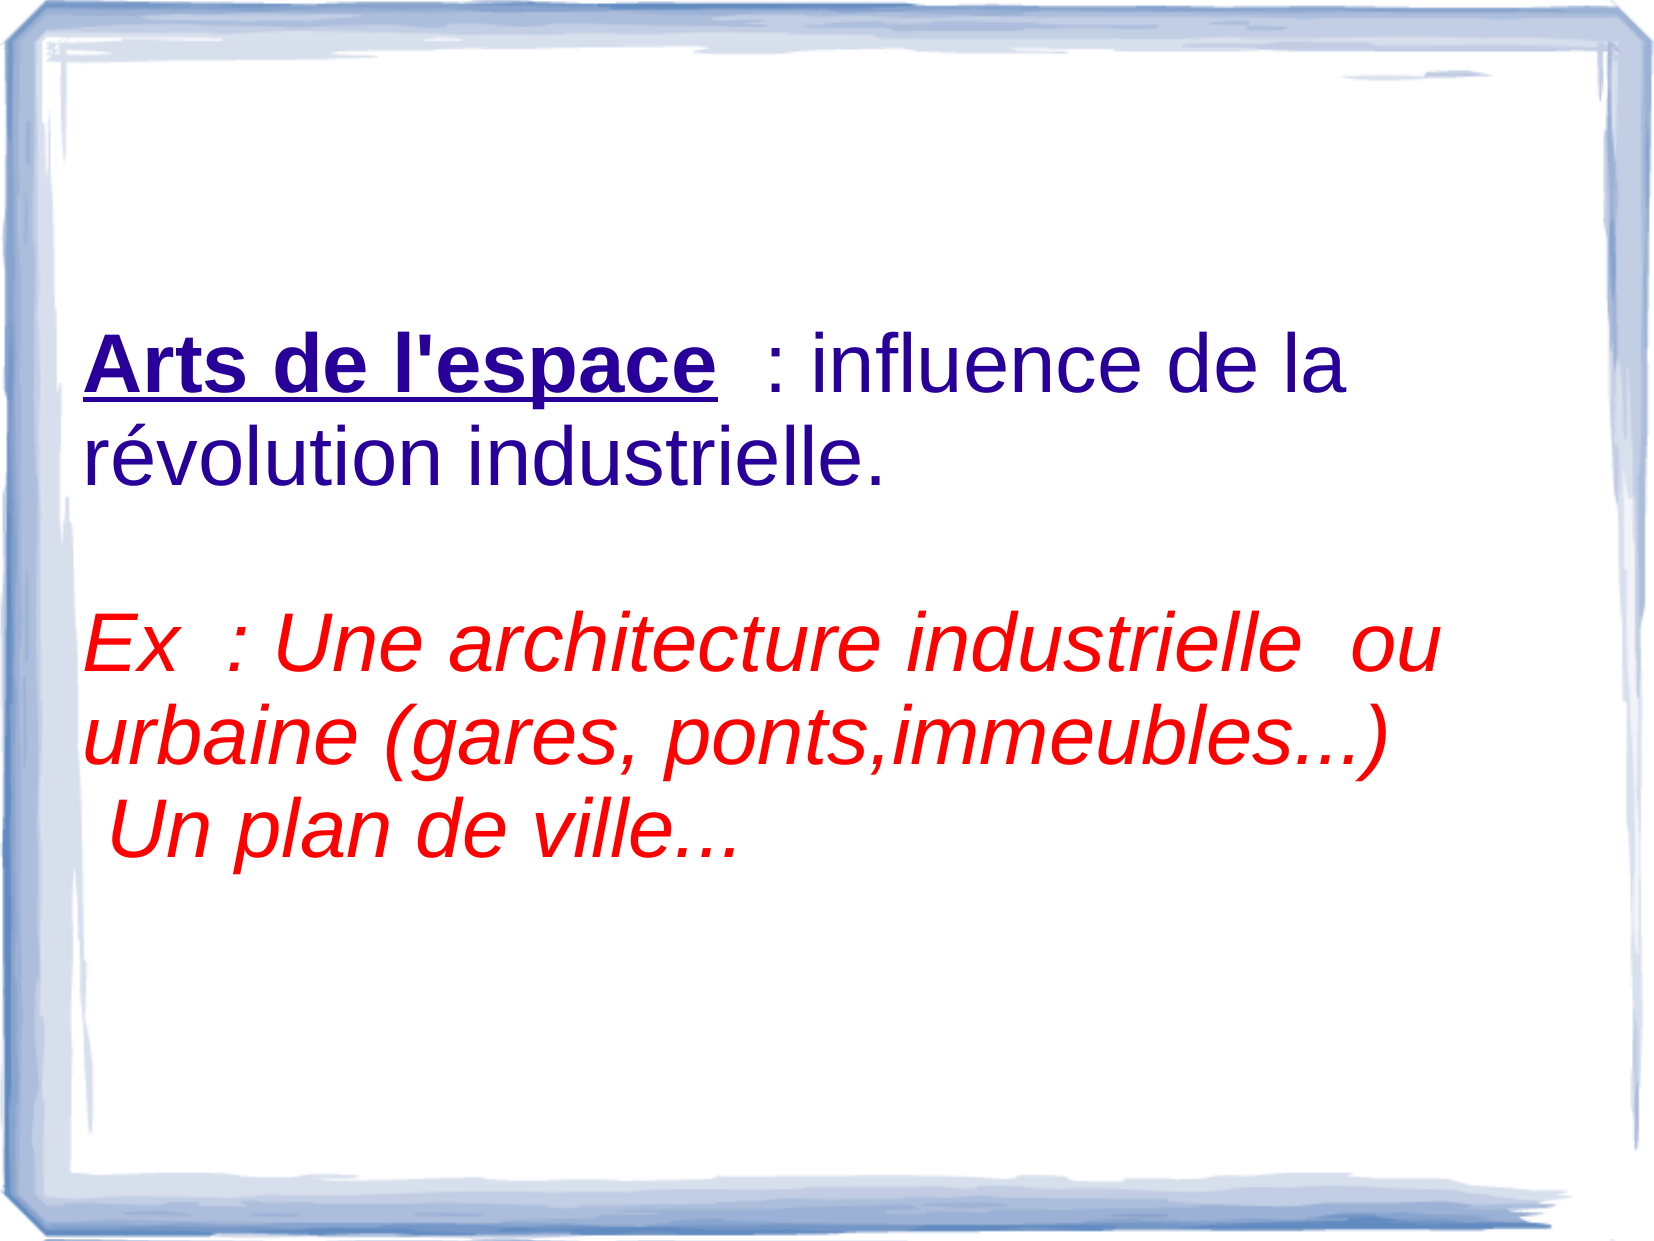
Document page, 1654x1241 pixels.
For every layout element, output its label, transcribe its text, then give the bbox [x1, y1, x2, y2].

picture [0, 0, 1654, 1241]
subtitle Arts de l'espace : influence de la révolution industrielle. Ex : Une architecture industrielle ou urbaine (gares, ponts,immeubles...) Un plan de ville... [82, 49, 1571, 1144]
